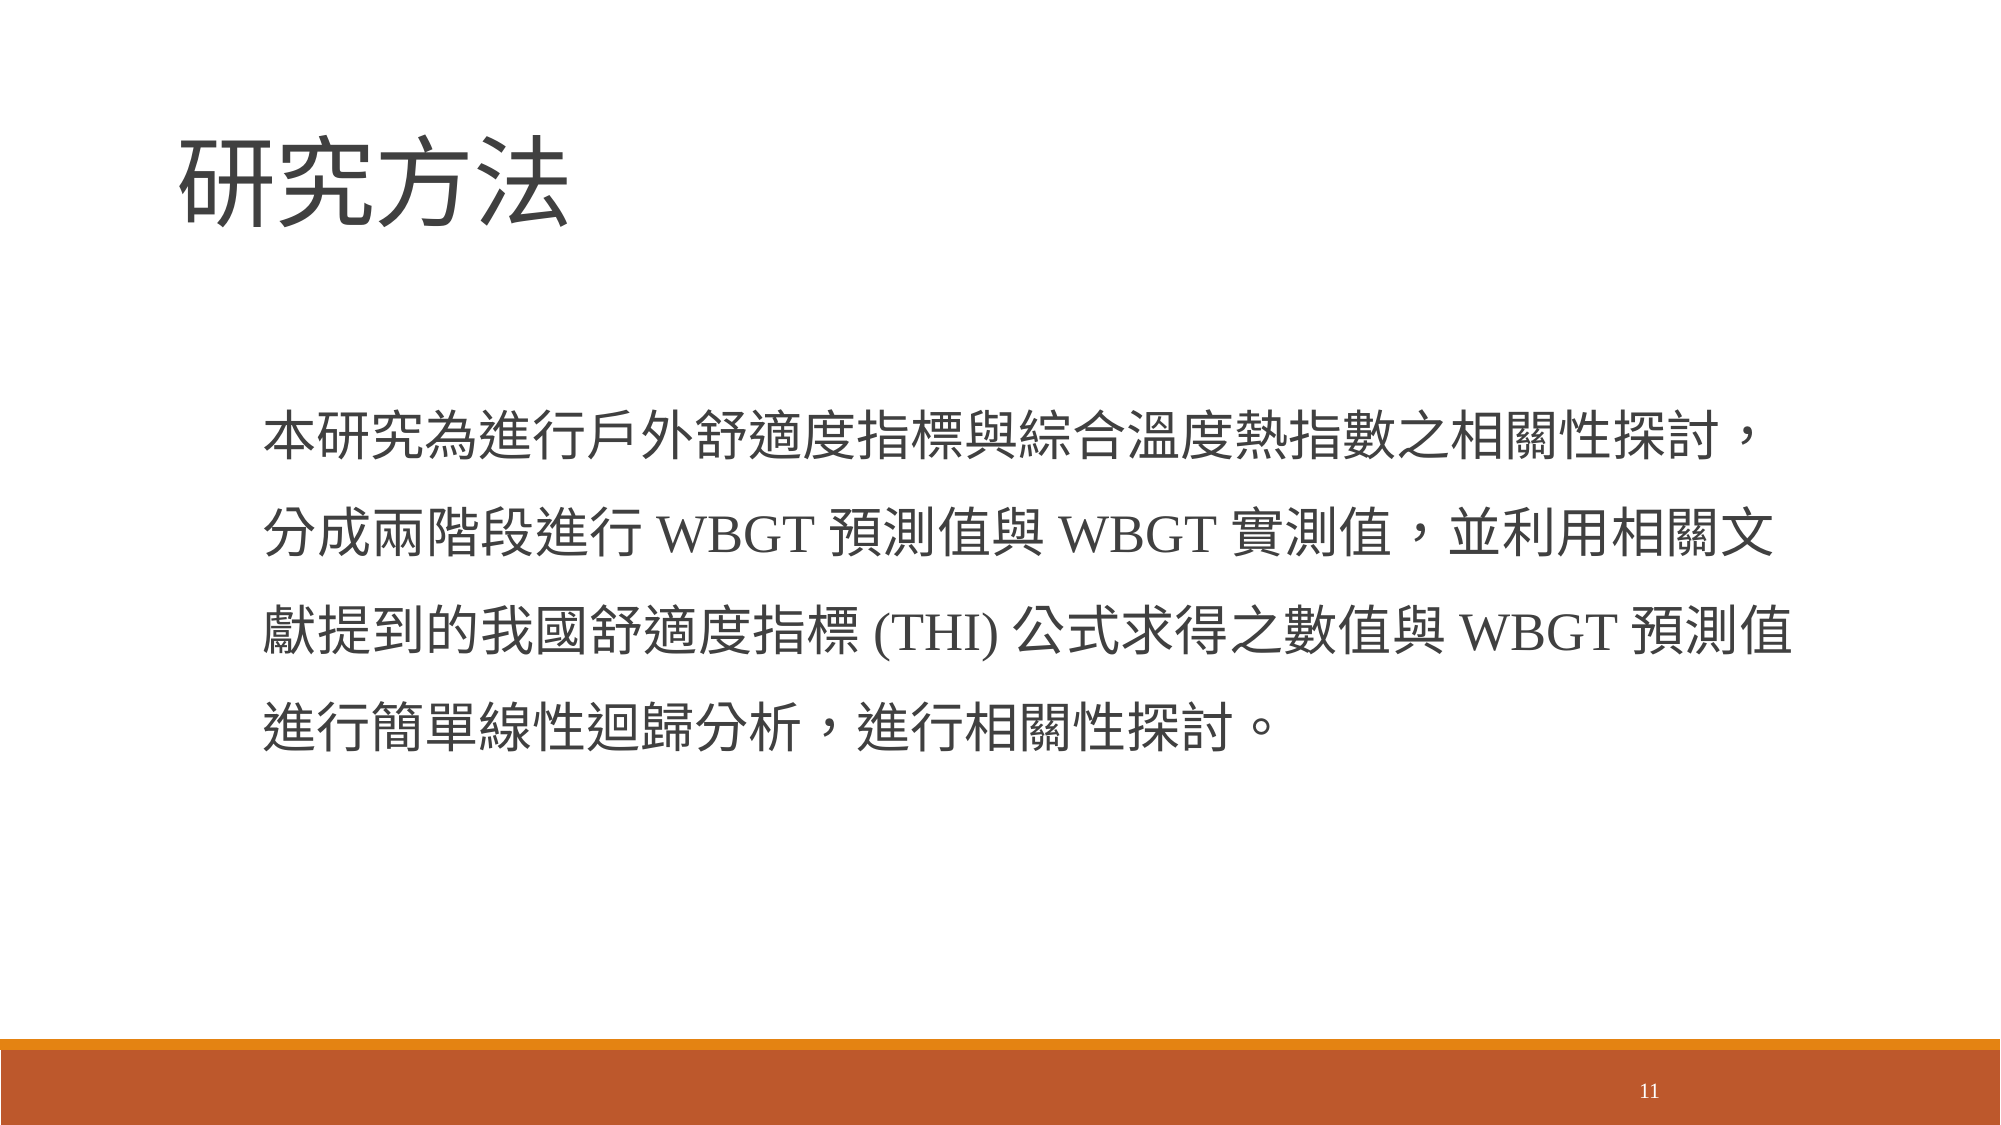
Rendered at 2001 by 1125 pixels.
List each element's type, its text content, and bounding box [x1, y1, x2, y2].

title 研究方法 [161, 112, 1812, 248]
list 本研究為進行戶外舒適度指標與綜合溫度熱指數之相關性探討，分成兩階段進行WBGT預測值與WBGT實測值，並利用相關文獻提到的我國舒適度指標(THI)公式求得之數值與WBGT預測值進行簡單線性迴歸分析，進行相關性探討。 [262, 361, 1794, 770]
text_box 11 [1624, 1059, 1840, 1120]
